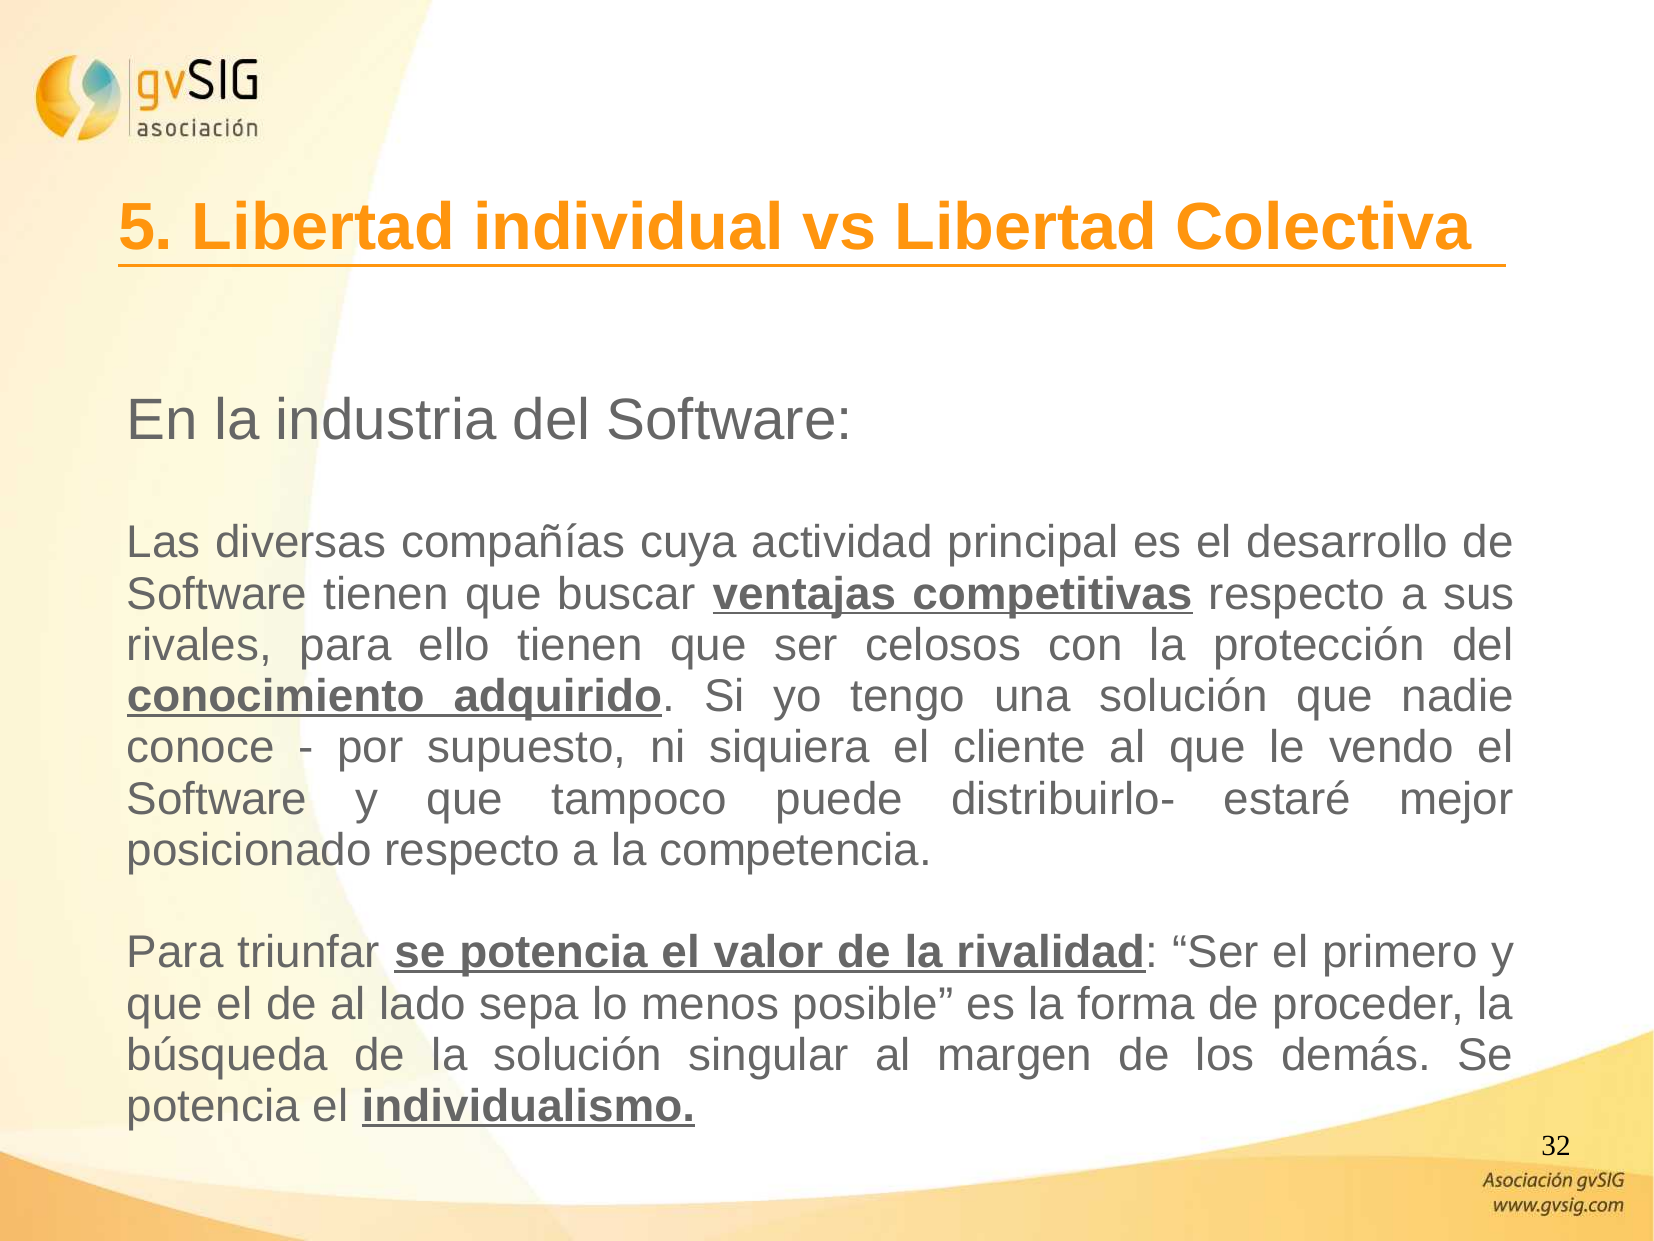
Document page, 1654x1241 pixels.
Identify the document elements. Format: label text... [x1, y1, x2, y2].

text_box En la industria del Software: Las diversas compañías cuya actividad principal es el desarrollo de Software tienen que buscar ventajas competitivas respecto a sus rivales, para ello tienen que ser celosos con la protección del conocimiento adquirido. Si yo tengo una solución que nadie conoce - por supuesto, ni siquiera el cliente al que le vendo el Software y que tampoco puede distribuirlo- estaré mejor posicionado respecto a la competencia. Para triunfar se potencia el valor de la rivalidad: “Ser el primero y que el de al lado sepa lo menos posible” es la forma de proceder, la búsqueda de la solución singular al margen de los demás. Se potencia el individualismo. [112, 378, 1530, 1139]
picture [0, 0, 1654, 1241]
title 5. Libertad individual vs Libertad Colectiva [118, 177, 1607, 276]
